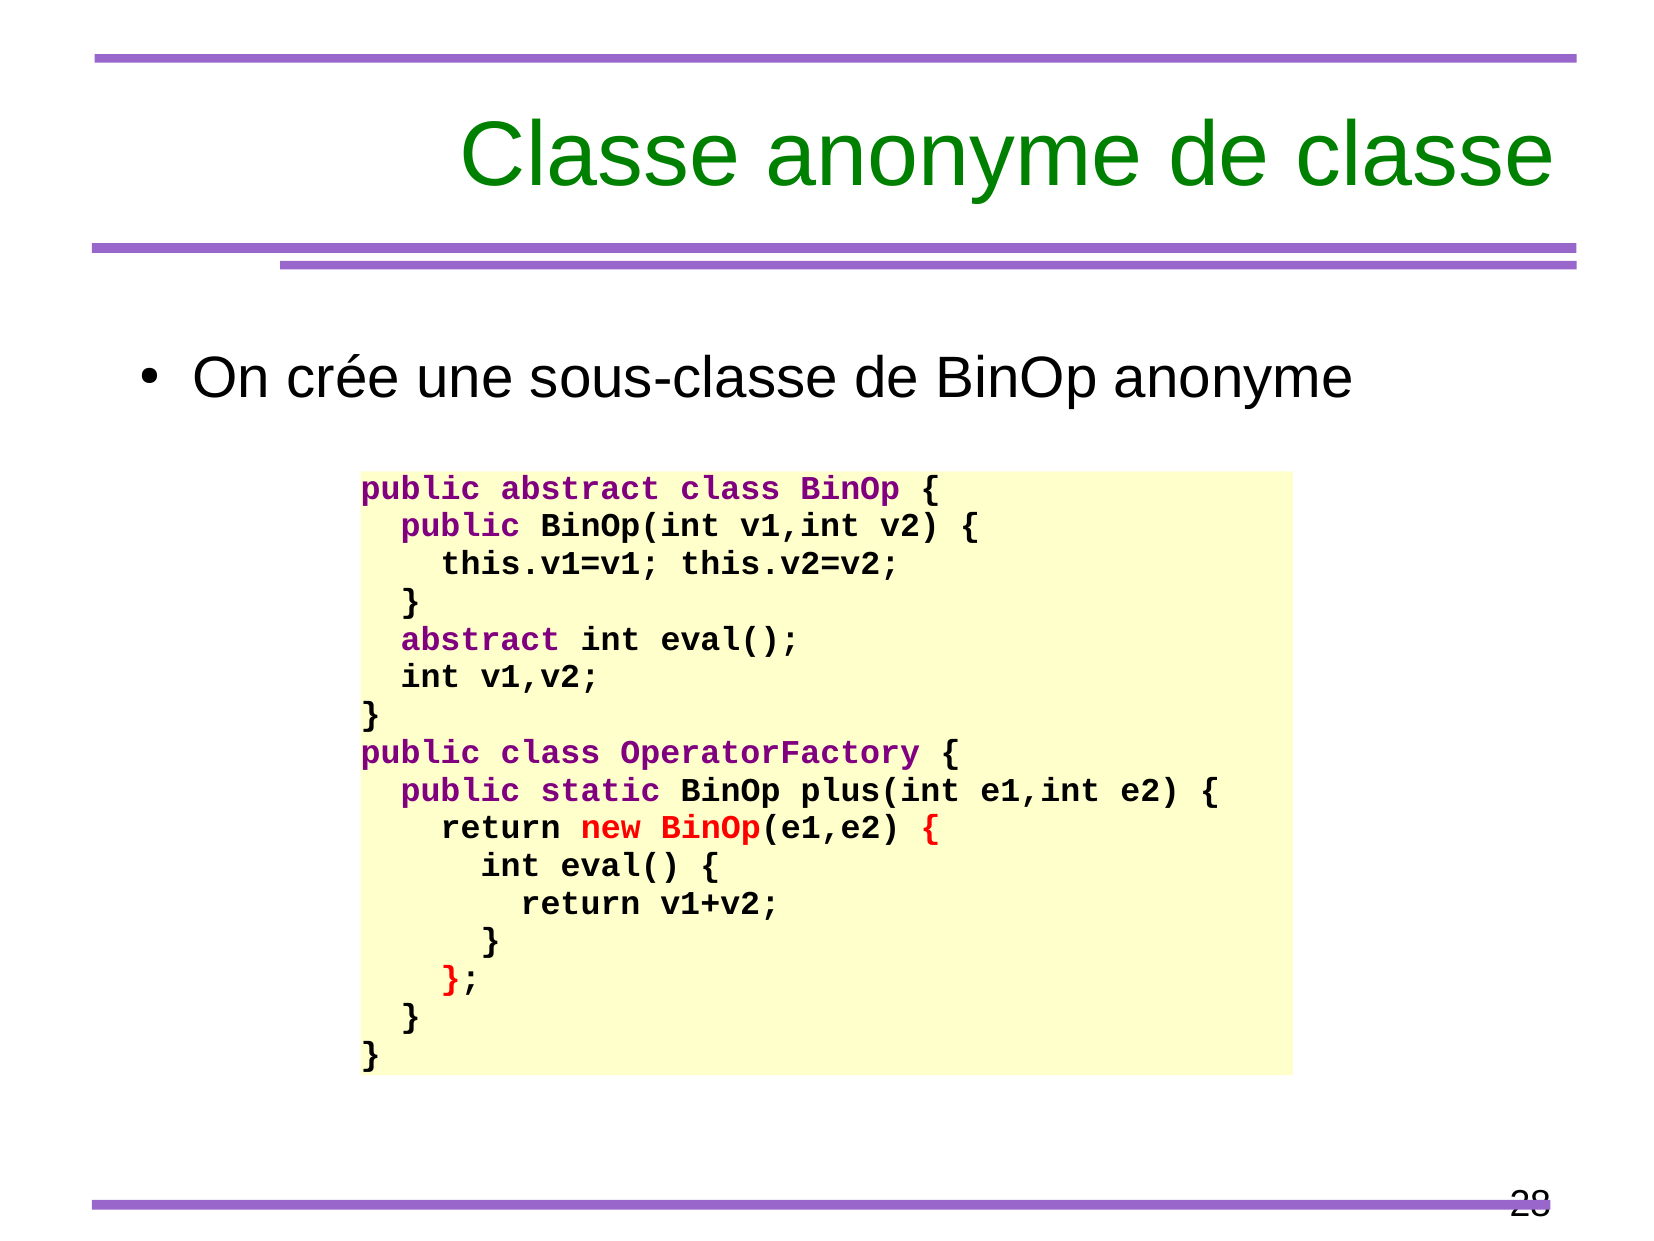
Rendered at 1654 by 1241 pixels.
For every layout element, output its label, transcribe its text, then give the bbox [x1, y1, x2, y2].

list On crée une sous-classe de BinOp anonyme [121, 344, 1534, 444]
title Classe anonyme de classe [58, 49, 1558, 257]
text_box public abstract class BinOp { public BinOp(int v1,int v2) { this.v1=v1; this.v2=v2; } abstract int eval(); int v1,v2; } public class OperatorFactory { public static BinOp plus(int e1,int e2) { return new BinOp(e1,e2) { int eval() { return v1+v2; } }; } } [360, 471, 1293, 1076]
